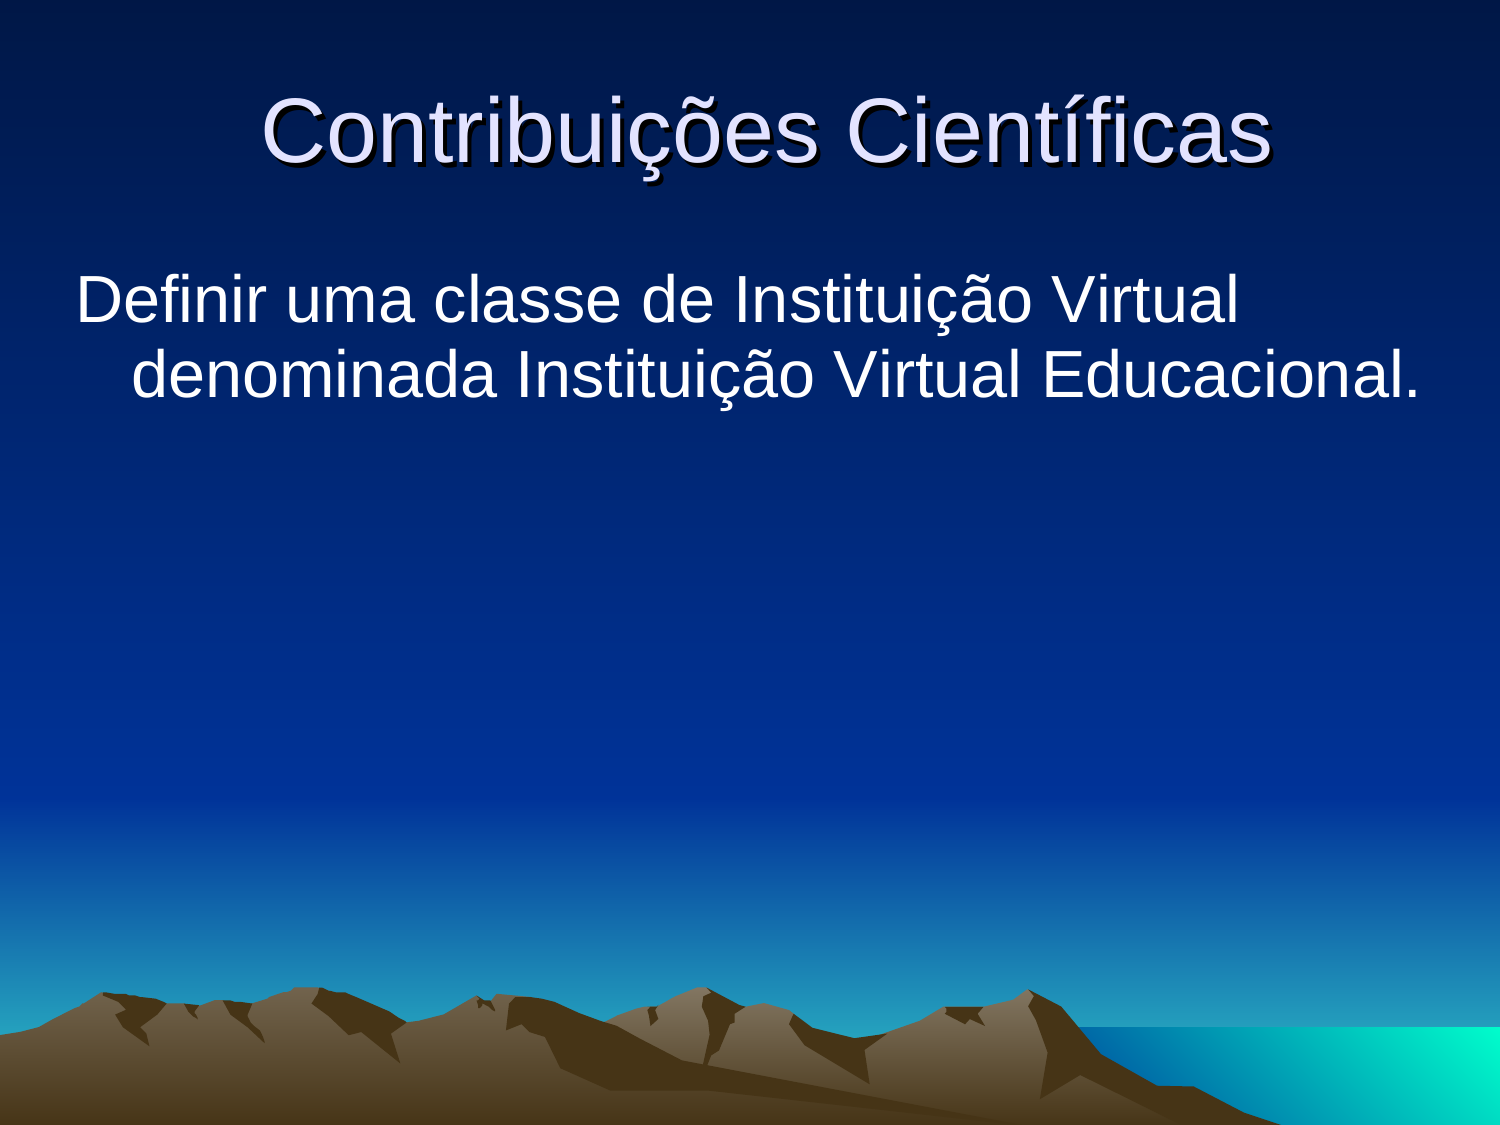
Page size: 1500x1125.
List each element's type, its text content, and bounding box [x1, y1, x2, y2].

title Contribuições Científicas [75, 13, 1426, 249]
list Definir uma classe de Instituição Virtual denominada Instituição Virtual Educacional. [75, 262, 1426, 1001]
